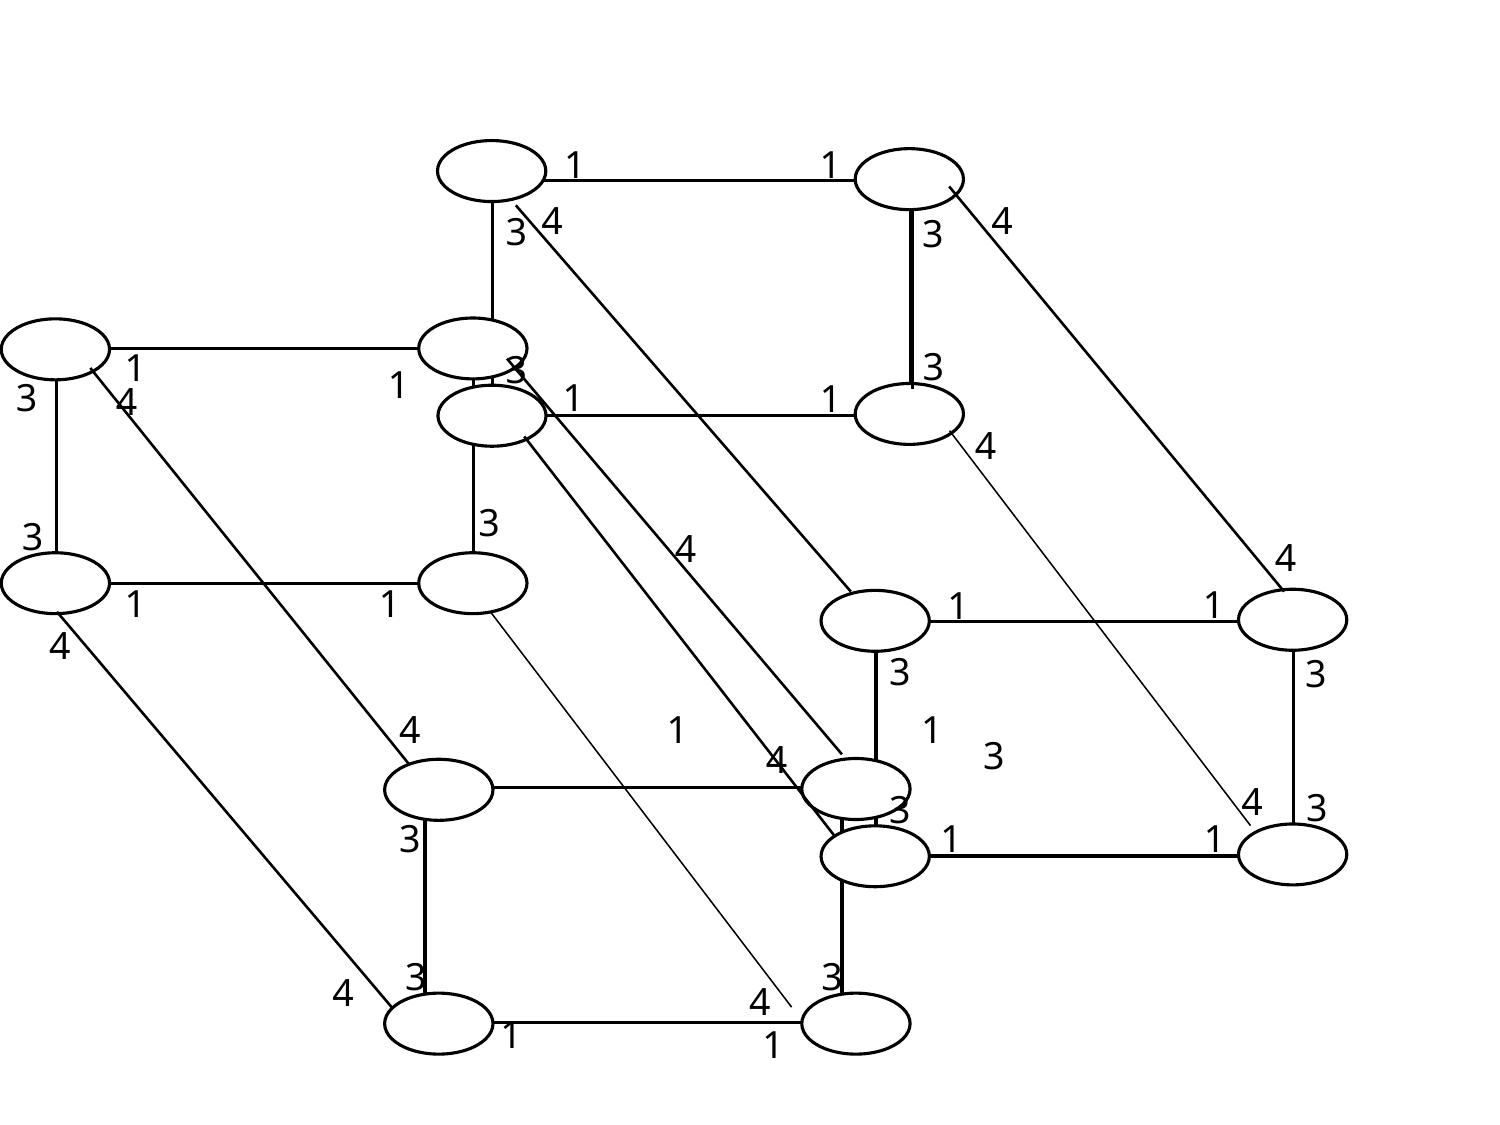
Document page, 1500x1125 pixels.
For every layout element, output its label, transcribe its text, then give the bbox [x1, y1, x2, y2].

text_box 4 [659, 517, 712, 578]
text_box 1 [925, 807, 977, 868]
text_box 3 [907, 335, 959, 396]
text_box 3 [384, 807, 436, 868]
text_box [437, 140, 546, 202]
text_box 1 [547, 410, 562, 427]
text_box [1241, 824, 1347, 885]
text_box 1 [549, 133, 601, 194]
text_box 1 [547, 365, 600, 427]
text_box 3 [463, 490, 515, 552]
text_box [1240, 589, 1347, 651]
text_box 4 [734, 970, 786, 1032]
text_box 3 [490, 338, 543, 399]
text_box 4 [751, 728, 803, 789]
text_box [821, 590, 930, 652]
text_box [856, 148, 964, 210]
text_box 3 [968, 724, 1020, 785]
text_box 4 [384, 698, 436, 760]
text_box 3 [907, 201, 959, 263]
text_box 4 [1226, 770, 1278, 831]
text_box 3 [874, 778, 926, 840]
text_box [801, 993, 911, 1055]
text_box 1 [1188, 573, 1240, 634]
text_box [384, 759, 493, 821]
text_box 3 [806, 945, 858, 1007]
text_box 3 [1290, 642, 1342, 703]
text_box 3 [1, 366, 53, 428]
text_box 3 [1291, 775, 1343, 837]
text_box 1 [1188, 807, 1241, 868]
text_box [821, 825, 926, 887]
text_box 1 [804, 132, 856, 194]
text_box 4 [959, 414, 1012, 475]
text_box 1 [372, 353, 425, 414]
text_box 1 [906, 698, 958, 759]
text_box 4 [100, 370, 153, 432]
text_box [384, 993, 485, 1055]
text_box 1 [109, 335, 161, 397]
text_box 1 [485, 1003, 537, 1064]
text_box 1 [932, 574, 984, 635]
text_box [801, 758, 907, 820]
text_box 3 [490, 199, 543, 261]
text_box 4 [526, 189, 578, 250]
text_box 4 [1259, 526, 1312, 588]
text_box 4 [34, 614, 86, 675]
text_box 1 [364, 572, 416, 633]
text_box 3 [511, 359, 520, 367]
text_box [418, 318, 524, 379]
text_box [857, 383, 964, 445]
text_box 4 [317, 961, 369, 1022]
text_box [437, 385, 547, 447]
text_box 3 [6, 504, 59, 566]
text_box 1 [651, 698, 704, 759]
text_box [1, 552, 109, 614]
text_box 1 [109, 571, 161, 633]
text_box 1 [747, 1012, 799, 1074]
text_box 3 [390, 945, 442, 1007]
text_box 1 [805, 366, 857, 428]
text_box [1, 318, 109, 380]
text_box 3 [874, 640, 926, 702]
text_box 4 [976, 189, 1028, 250]
text_box [418, 552, 528, 614]
